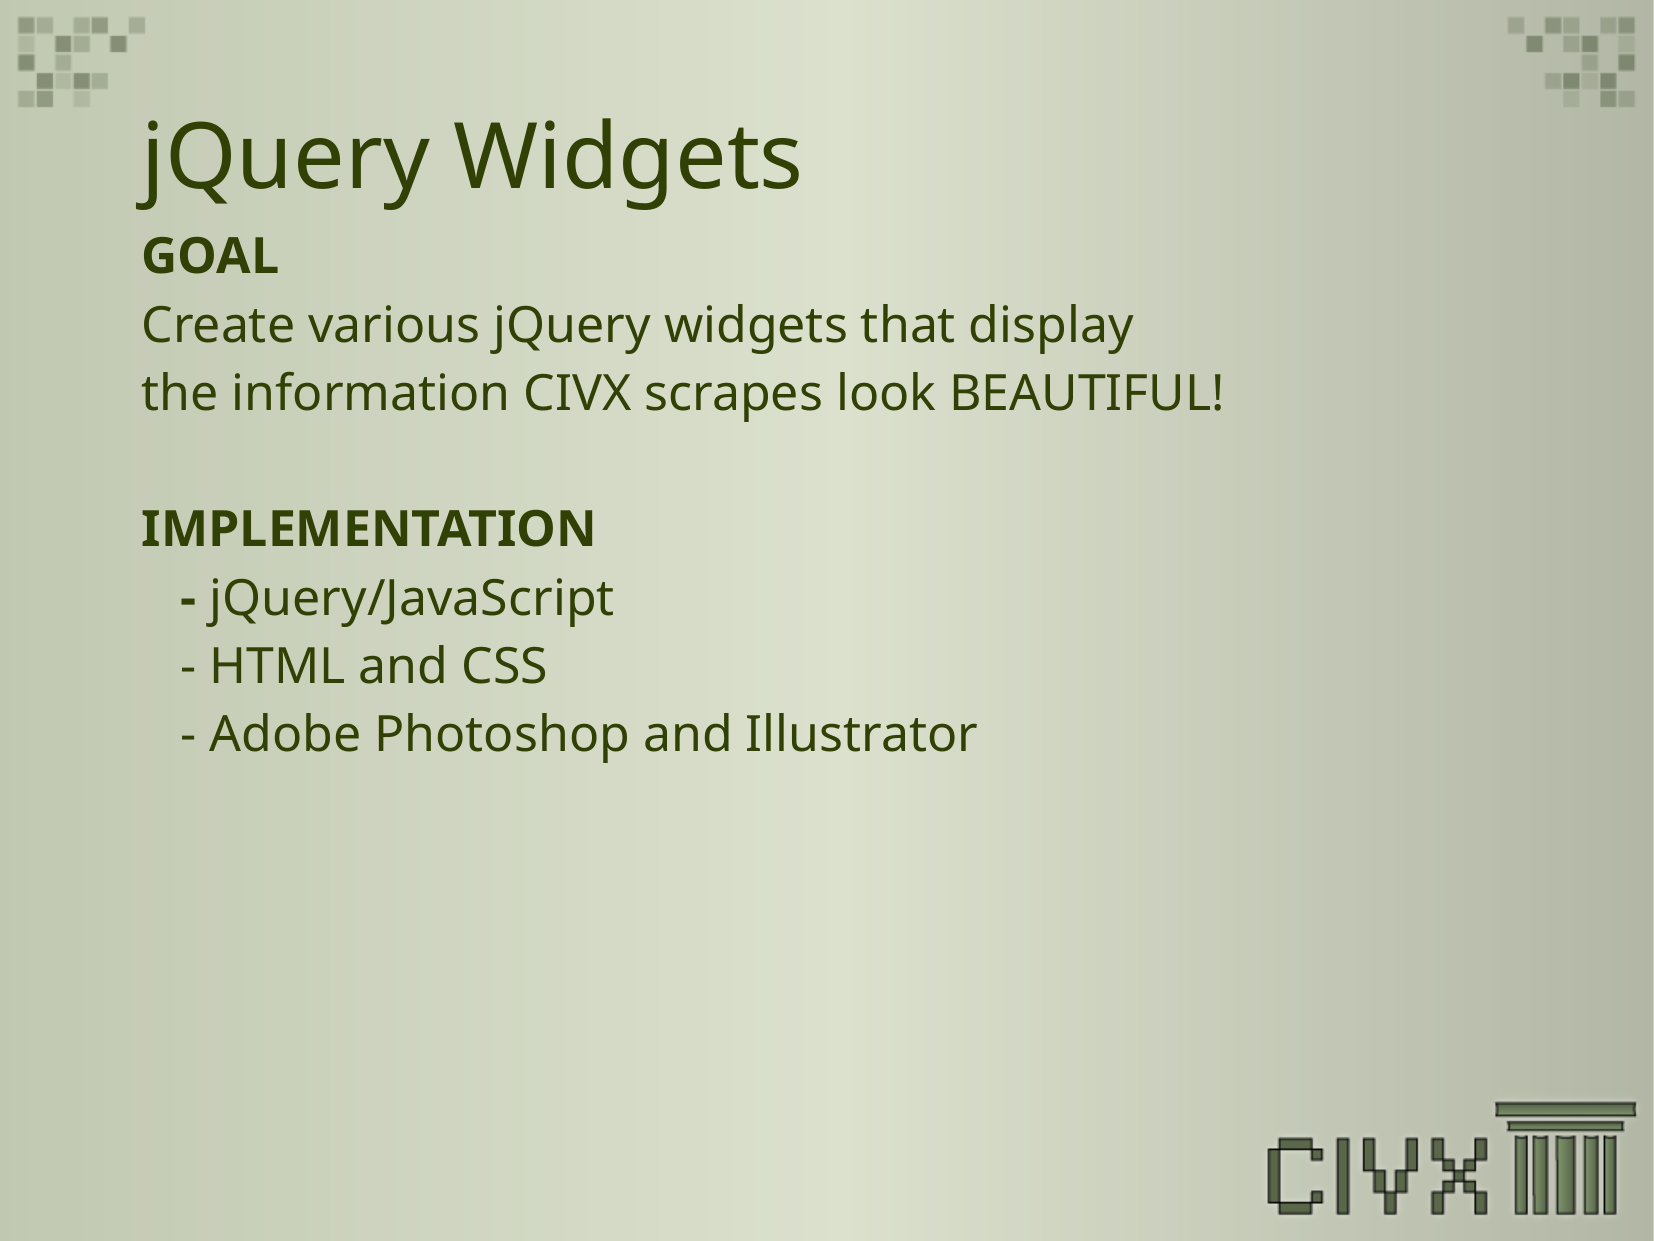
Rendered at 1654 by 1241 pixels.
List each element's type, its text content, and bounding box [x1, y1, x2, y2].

title jQuery Widgets [141, 56, 1630, 250]
subtitle GOAL Create various jQuery widgets that display the information CIVX scrapes look BEAUTIFUL! IMPLEMENTATION - jQuery/JavaScript - HTML and CSS - Adobe Photoshop and Illustrator [141, 262, 1630, 1066]
picture [0, 0, 1654, 1241]
